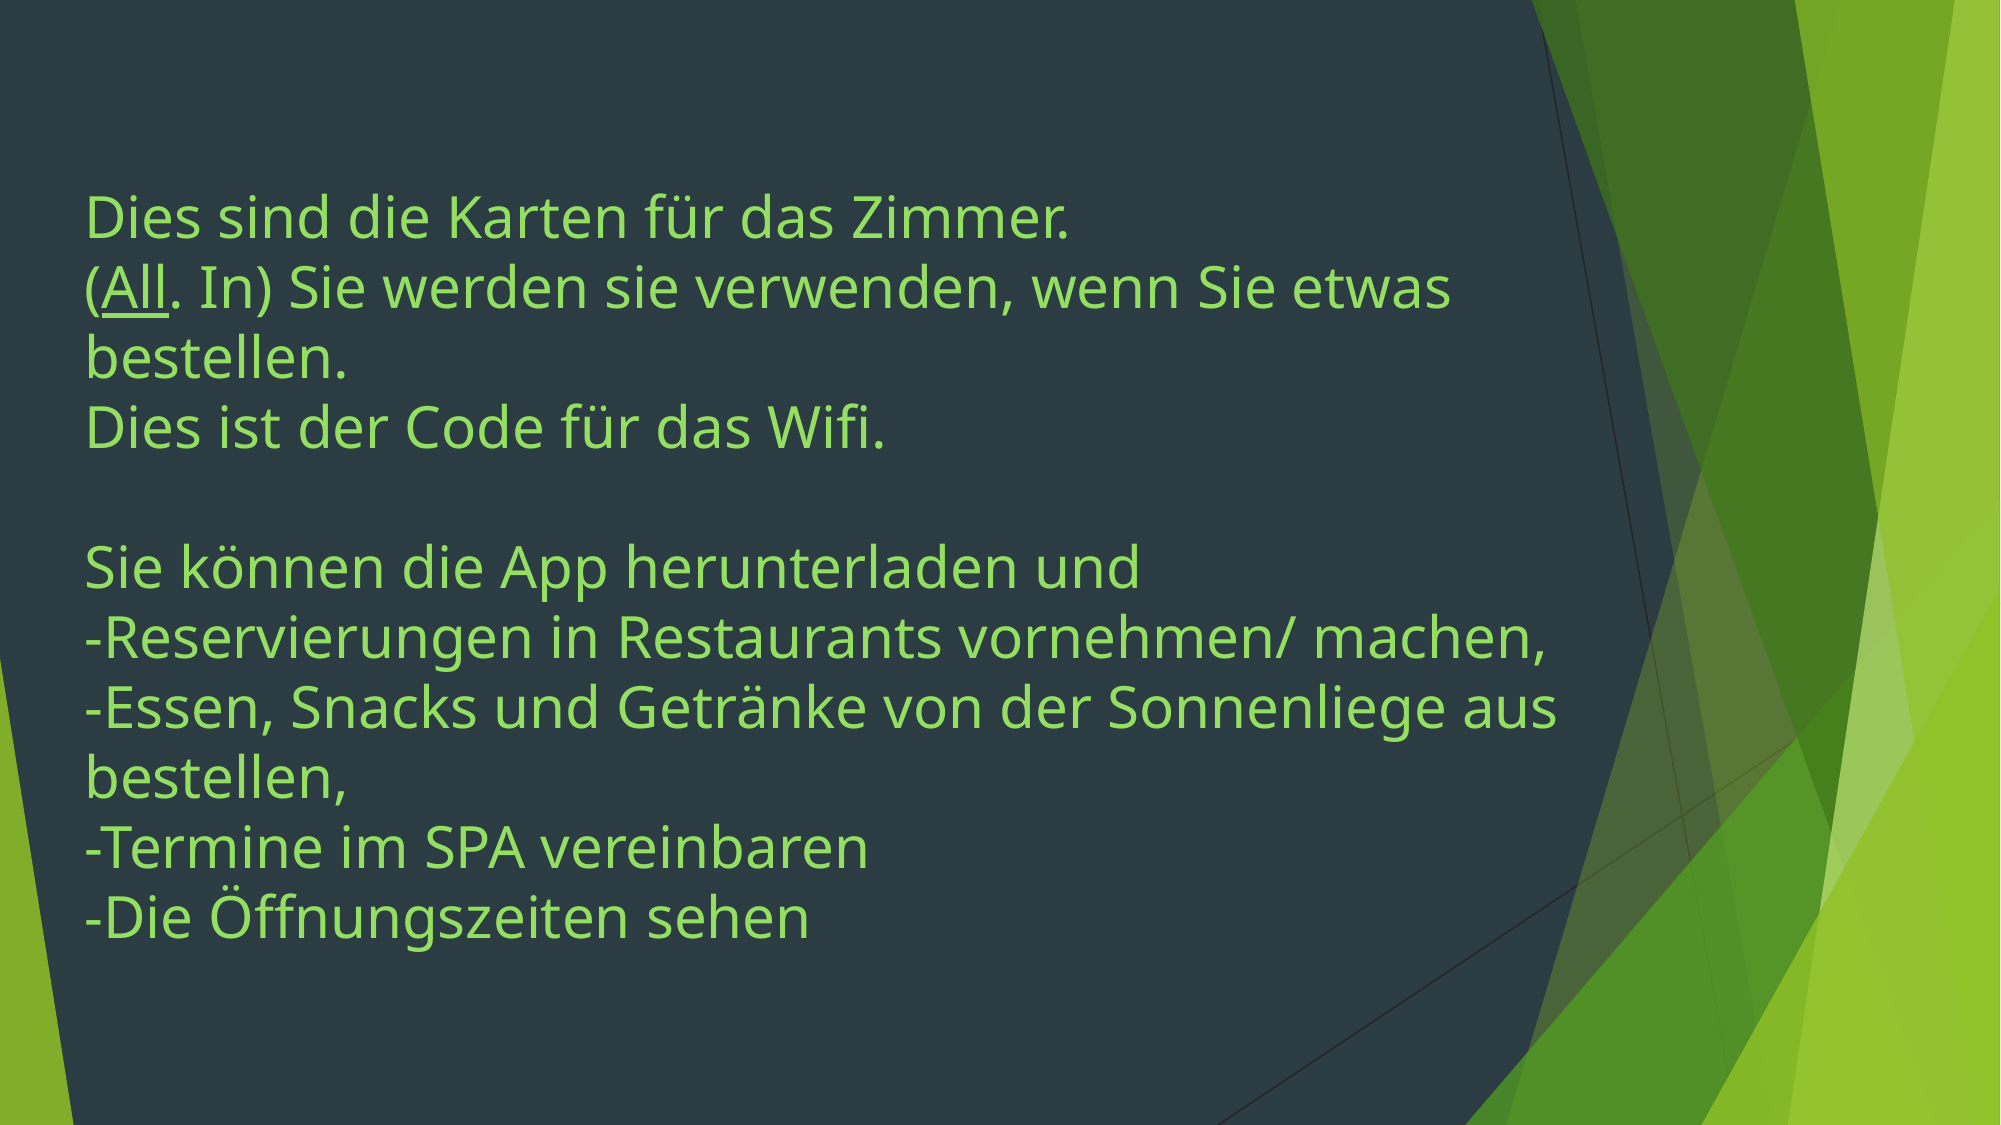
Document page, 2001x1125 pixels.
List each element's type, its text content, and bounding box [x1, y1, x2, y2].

text_box Dies sind die Karten für das Zimmer. (All. In) Sie werden sie verwenden, wenn Sie etwas bestellen. Dies ist der Code für das Wifi. Sie können die App herunterladen und -Reservierungen in Restaurants vornehmen/ machen, -Essen, Snacks und Getränke von der Sonnenliege aus bestellen, -Termine im SPA vereinbaren -Die Öffnungszeiten sehen [69, 172, 1606, 895]
